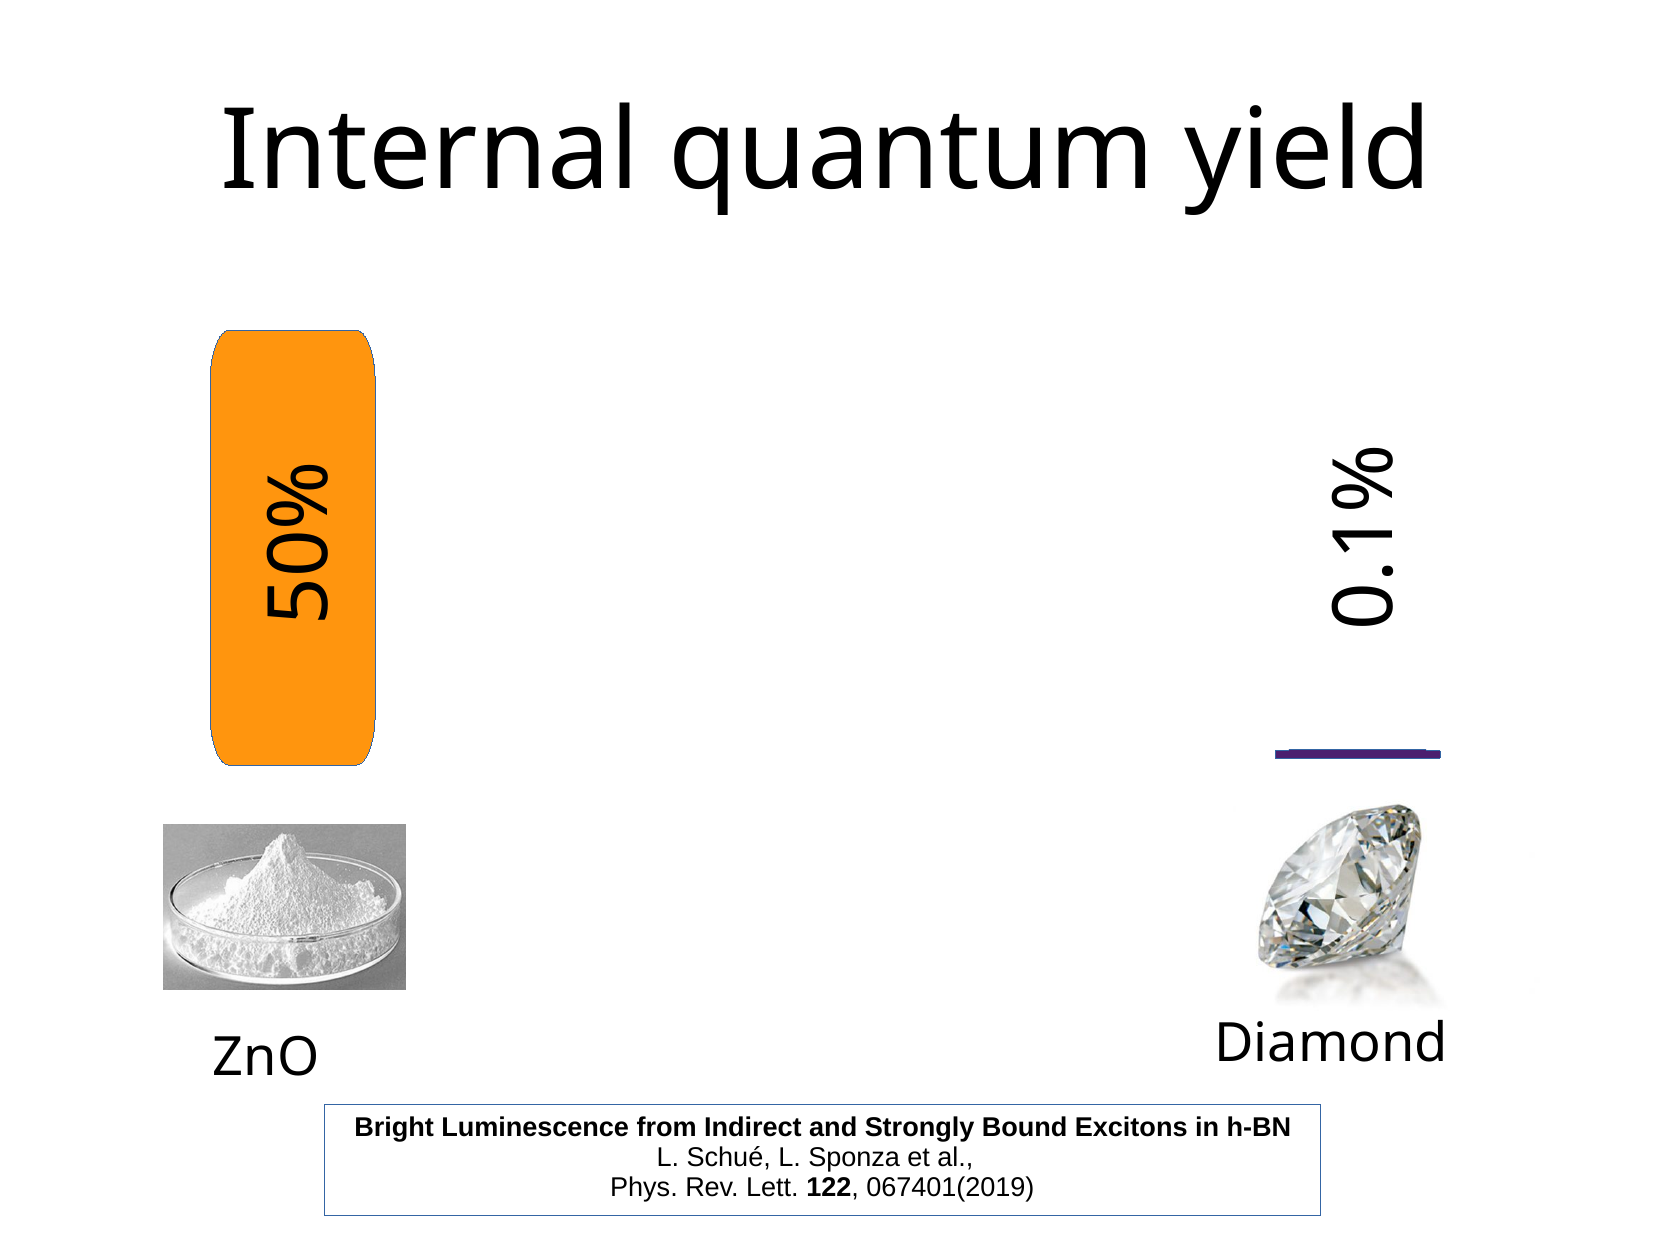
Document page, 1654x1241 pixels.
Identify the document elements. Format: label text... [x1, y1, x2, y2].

title Internal quantum yield [82, 49, 1571, 241]
picture [1097, 749, 1591, 1028]
text_box Diamond [1192, 975, 1471, 1107]
text_box 50% [240, 411, 352, 676]
text_box Bright Luminescence from Indirect and Strongly Bound Excitons in h-BN L. Schué, L. Sponza et al., Phys. Rev. Lett. 122, 067401(2019) [324, 1104, 1321, 1216]
text_box [210, 330, 376, 766]
text_box [1275, 749, 1441, 759]
text_box ZnO [180, 989, 353, 1121]
text_box 0.1% [1305, 405, 1417, 669]
picture [163, 824, 406, 990]
